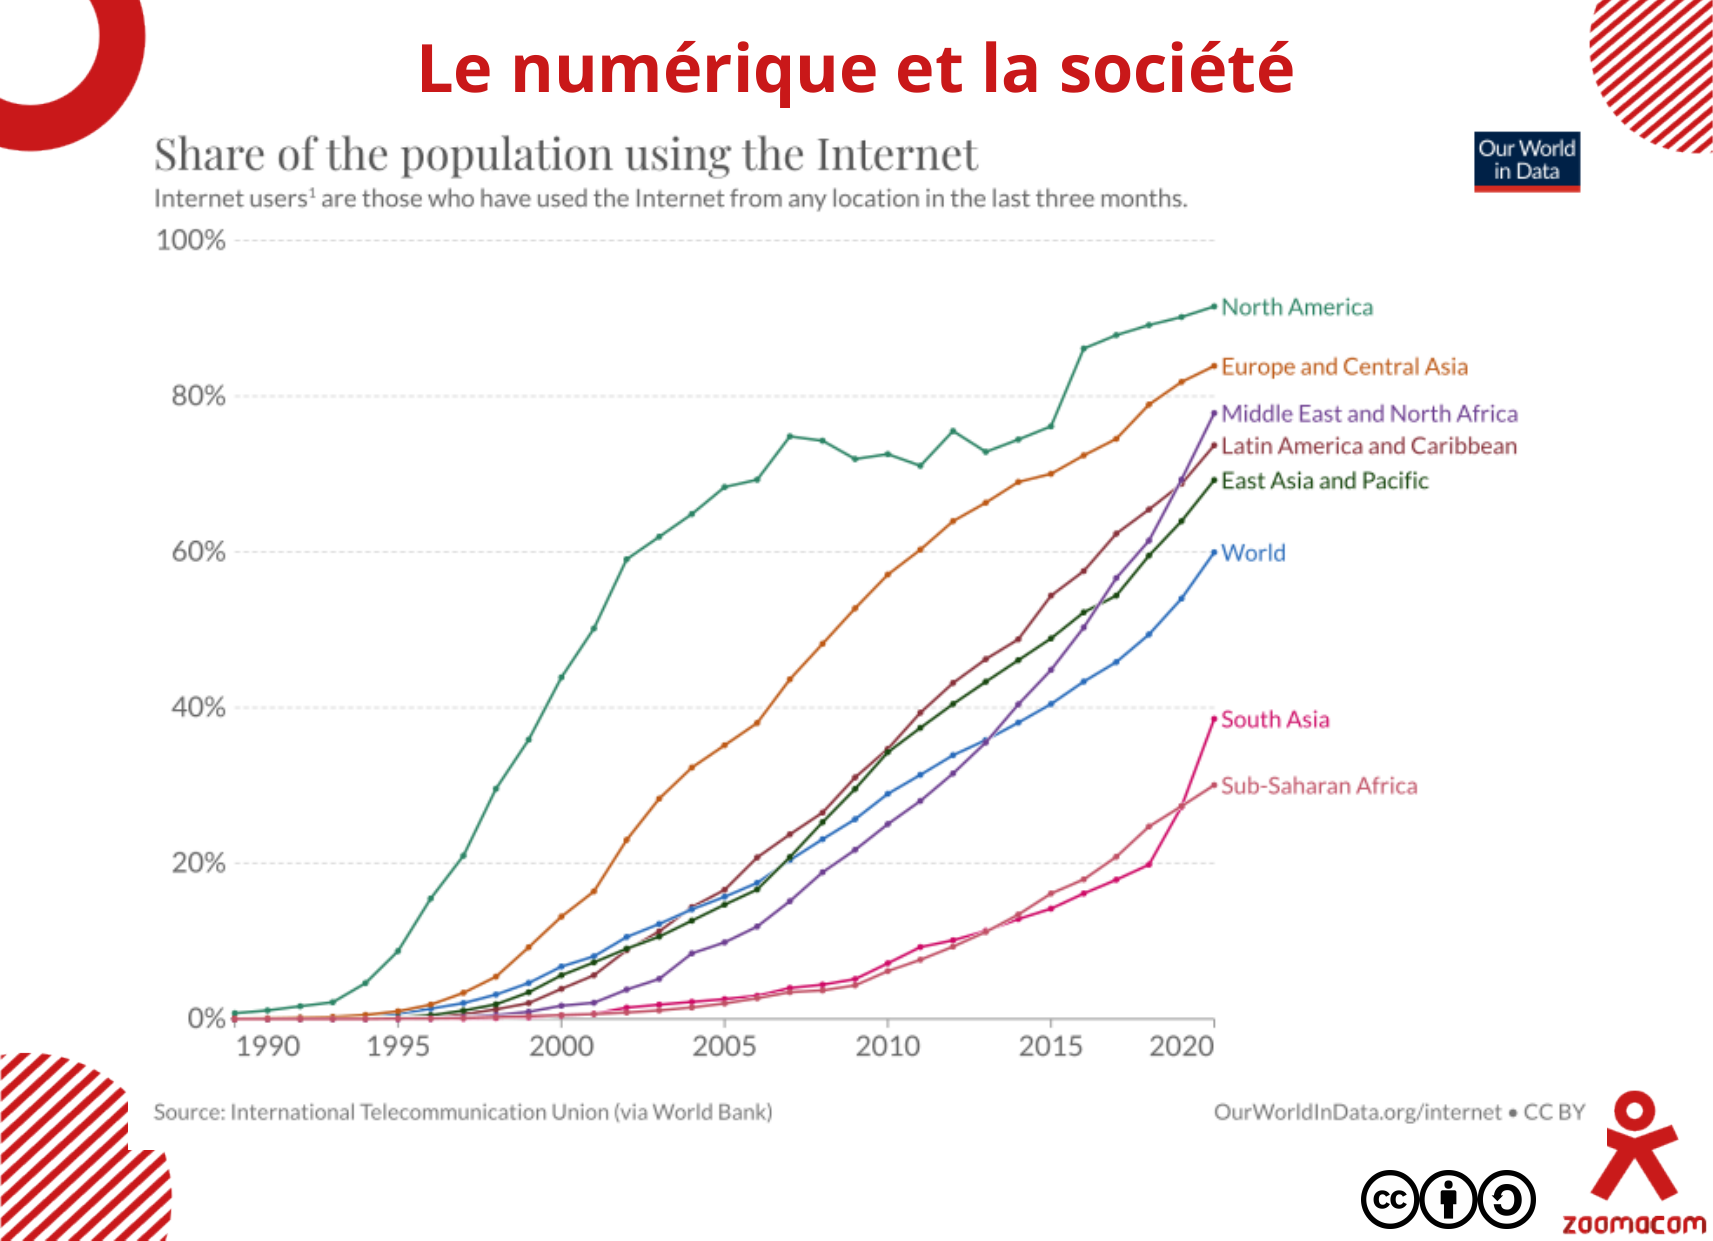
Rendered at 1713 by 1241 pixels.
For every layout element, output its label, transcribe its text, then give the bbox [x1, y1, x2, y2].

title Le numérique et la société [85, 8, 1628, 216]
picture [0, 0, 1713, 1241]
